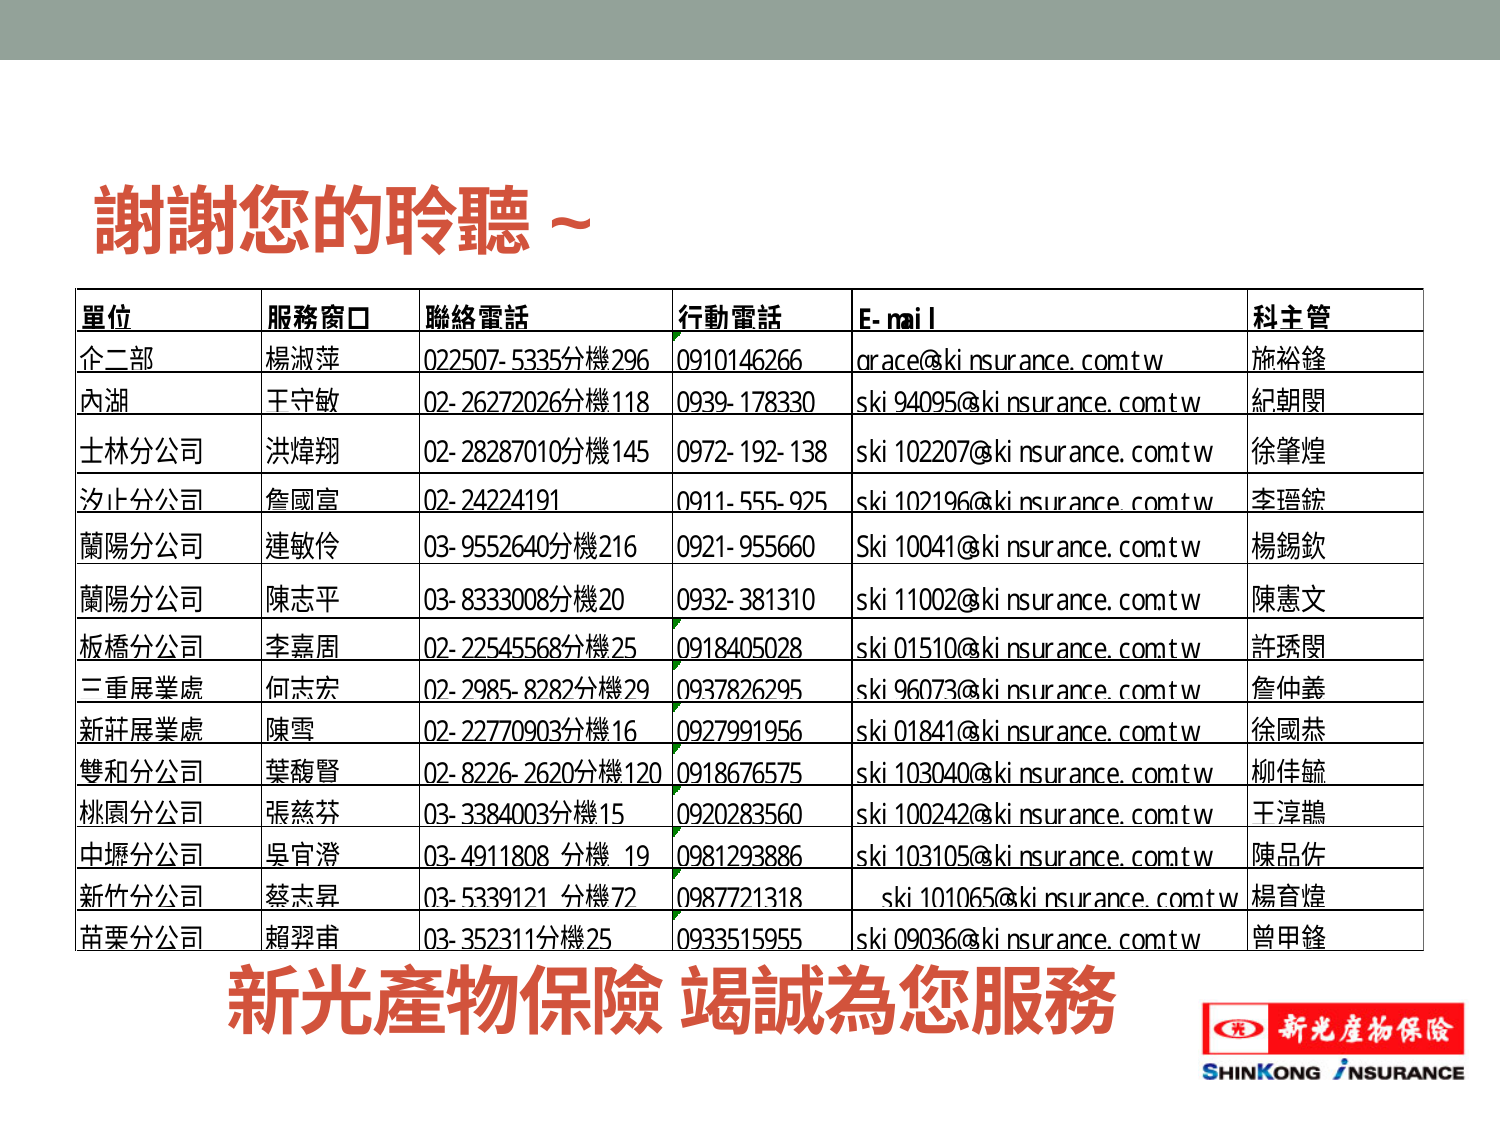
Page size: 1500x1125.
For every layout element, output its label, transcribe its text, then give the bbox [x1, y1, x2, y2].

text_box 謝謝您的聆聽~ [76, 137, 1427, 300]
chart [75, 288, 1426, 953]
title 新光產物保險 竭誠為您服務 [0, 916, 1359, 1080]
